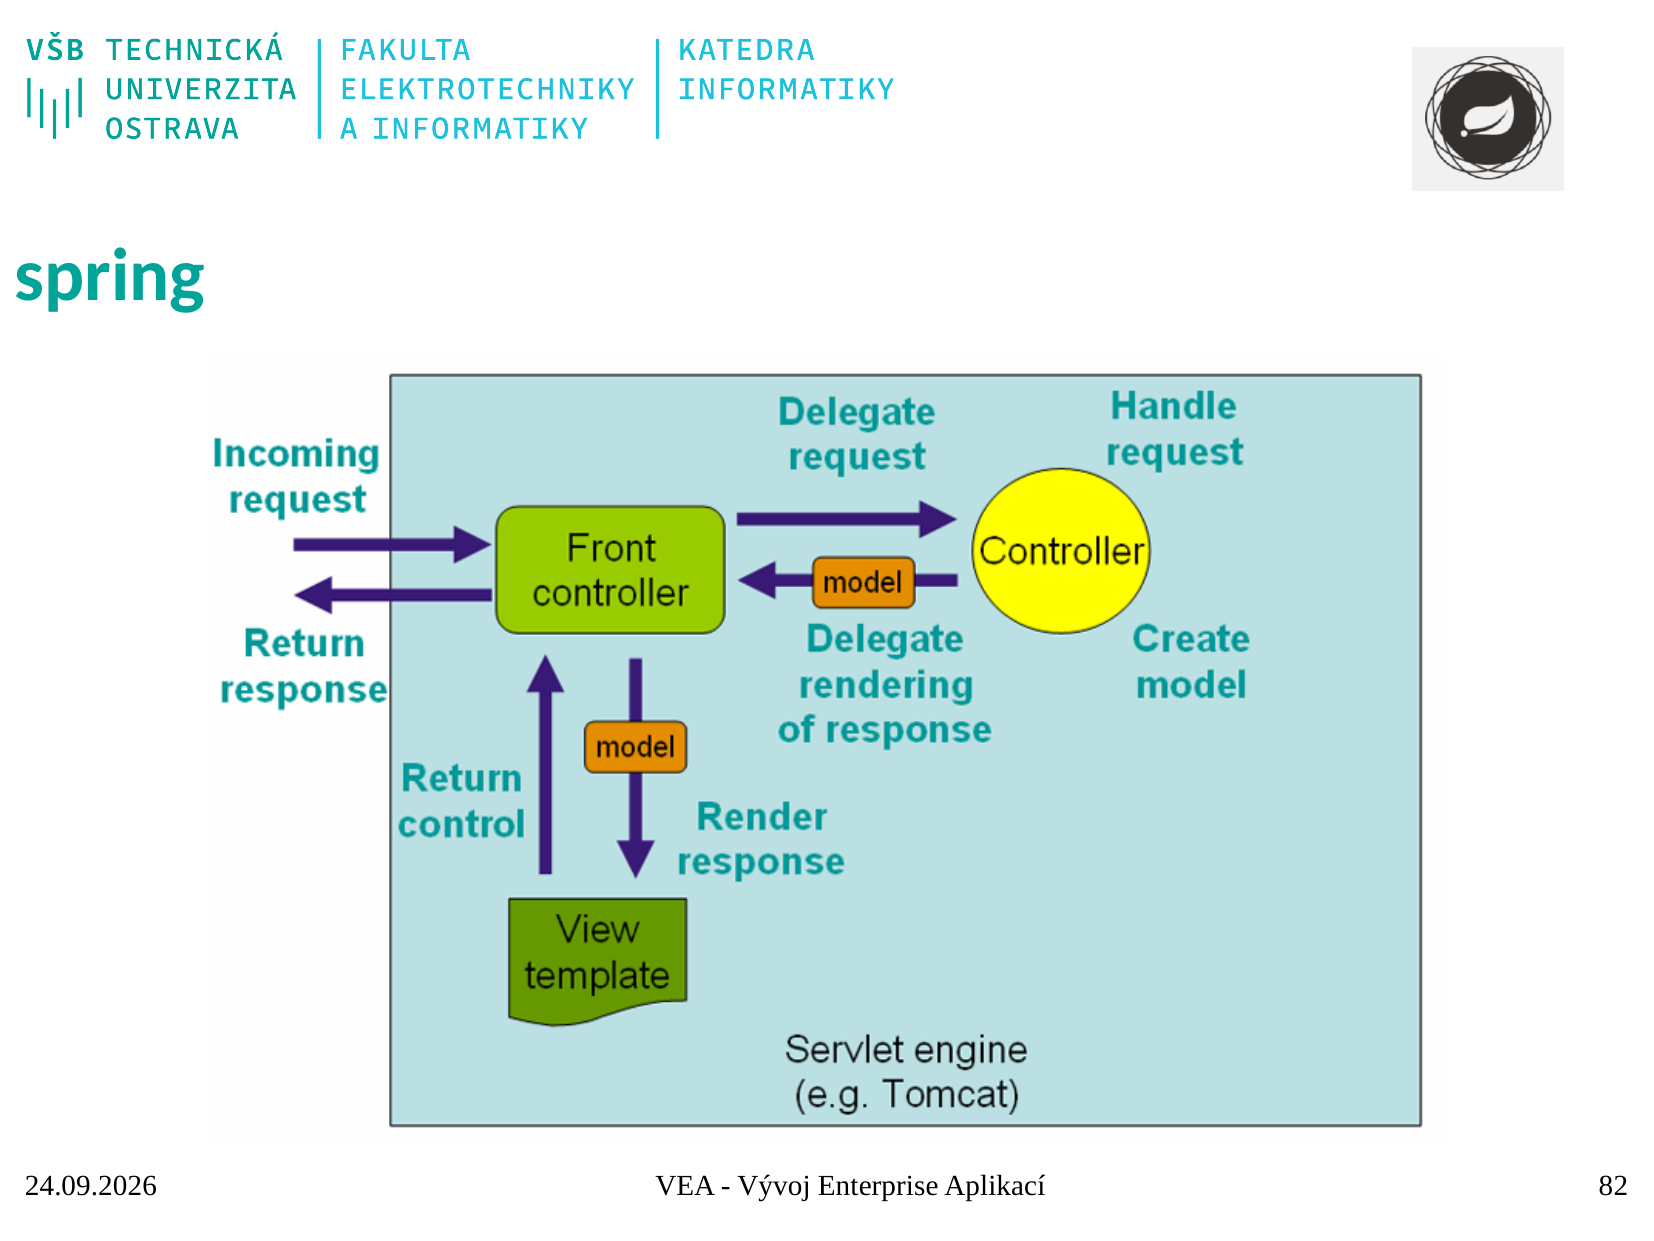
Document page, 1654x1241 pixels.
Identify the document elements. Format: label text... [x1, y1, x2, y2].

title spring [14, 165, 1619, 319]
picture [1412, 47, 1564, 191]
picture [26, 31, 894, 139]
picture [209, 354, 1444, 1146]
